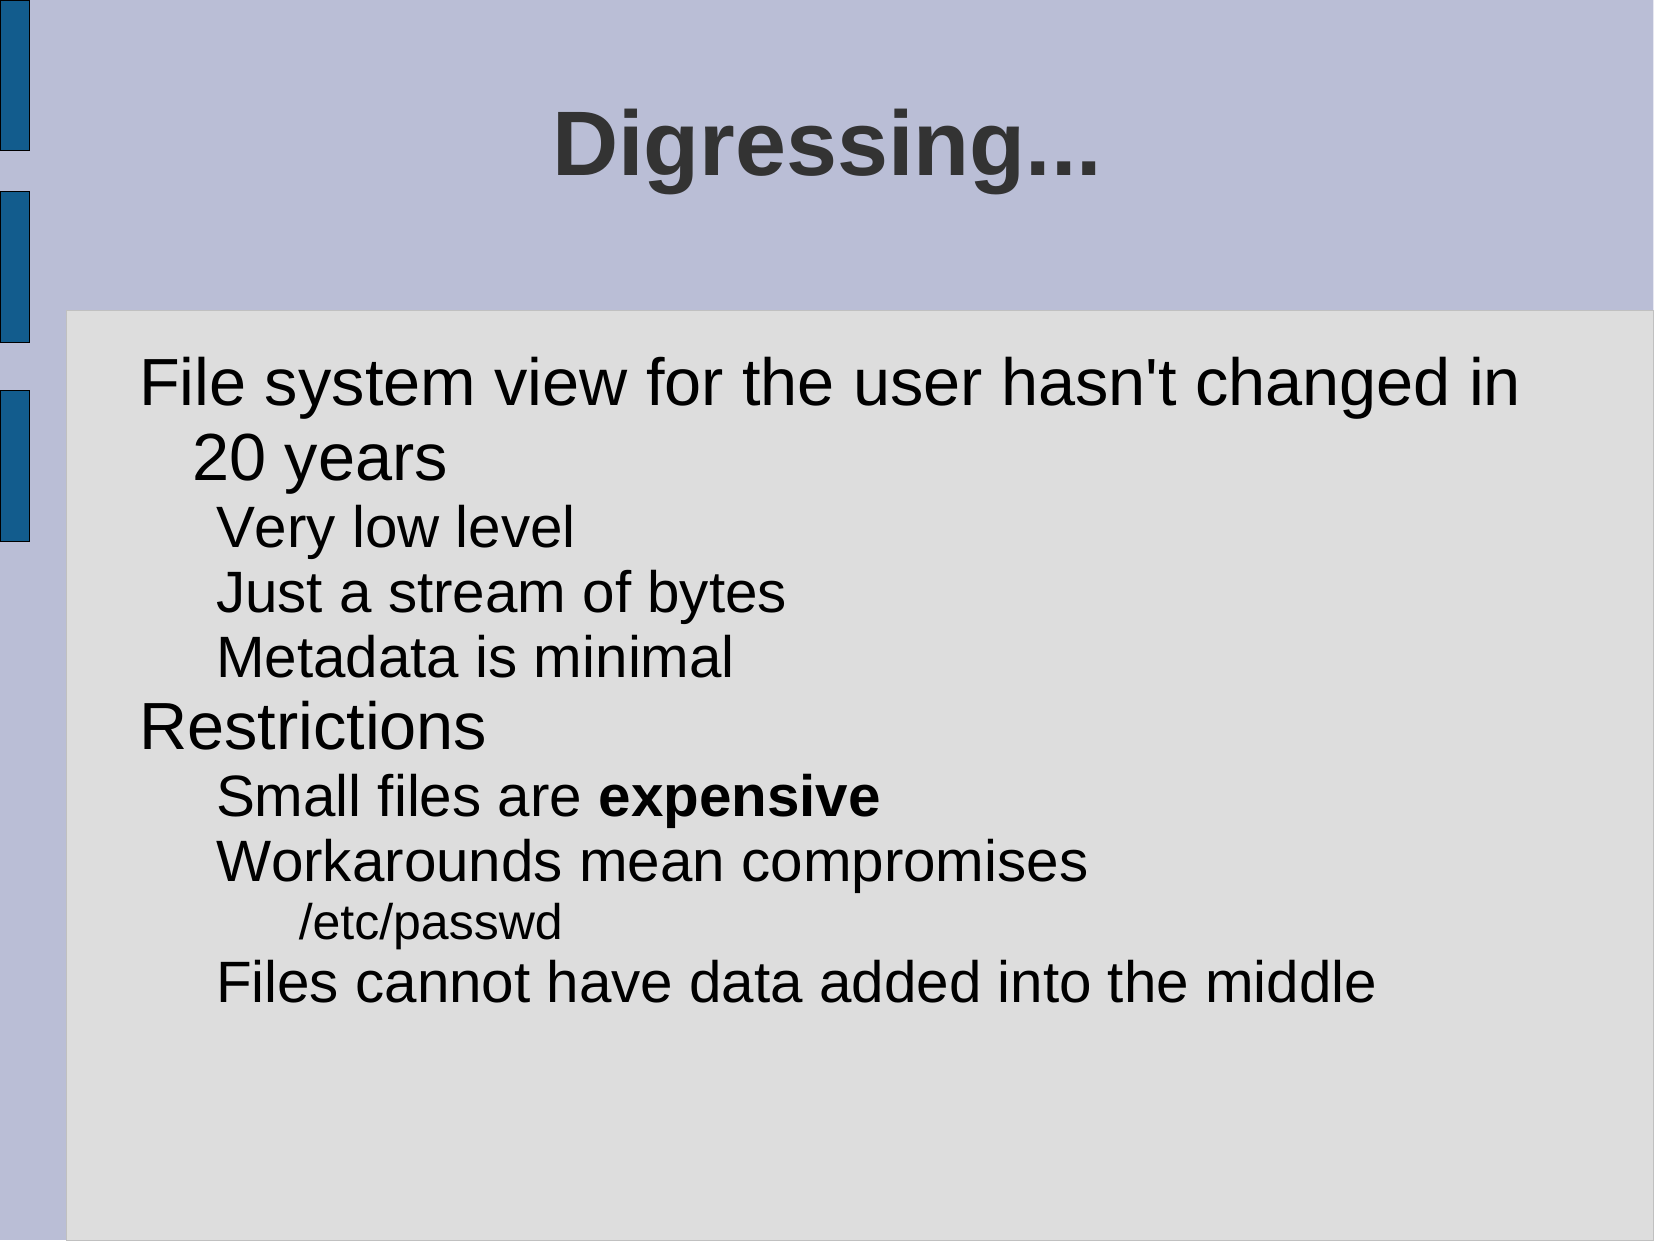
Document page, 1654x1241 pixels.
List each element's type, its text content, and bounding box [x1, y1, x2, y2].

title Digressing... [121, 87, 1534, 302]
list File system view for the user hasn't changed in 20 years Very low level Just a stream of bytes Metadata is minimal Restrictions Small files are expensive Workarounds mean compromises /etc/passwd Files cannot have data added into the middle [121, 344, 1534, 1127]
